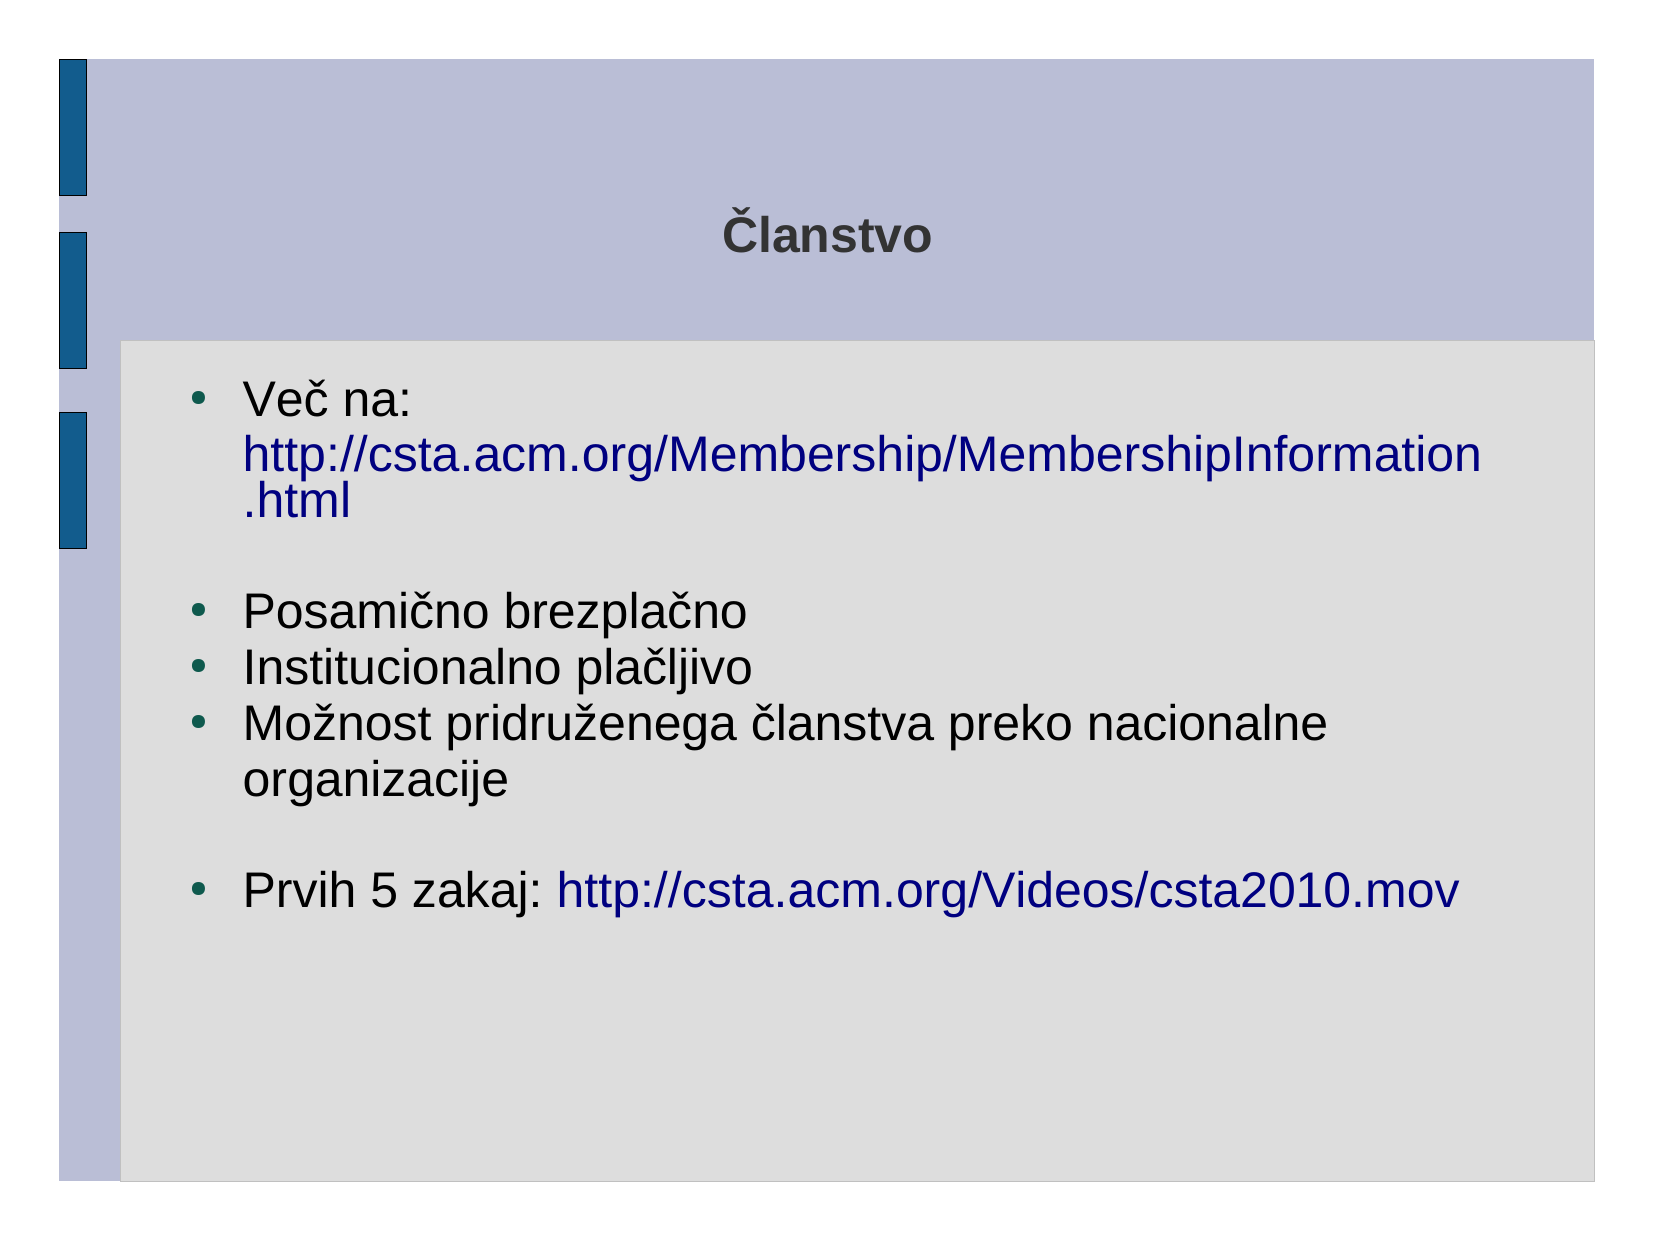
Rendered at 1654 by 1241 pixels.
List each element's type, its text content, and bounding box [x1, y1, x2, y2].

list Več na:http://csta.acm.org/Membership/MembershipInformation.html Posamično brezplačno Institucionalno plačljivo Možnost pridruženega članstva preko nacionalne organizacije Prvih 5 zakaj: http://csta.acm.org/Videos/csta2010.mov [171, 370, 1484, 1078]
title Članstvo [171, 141, 1484, 329]
